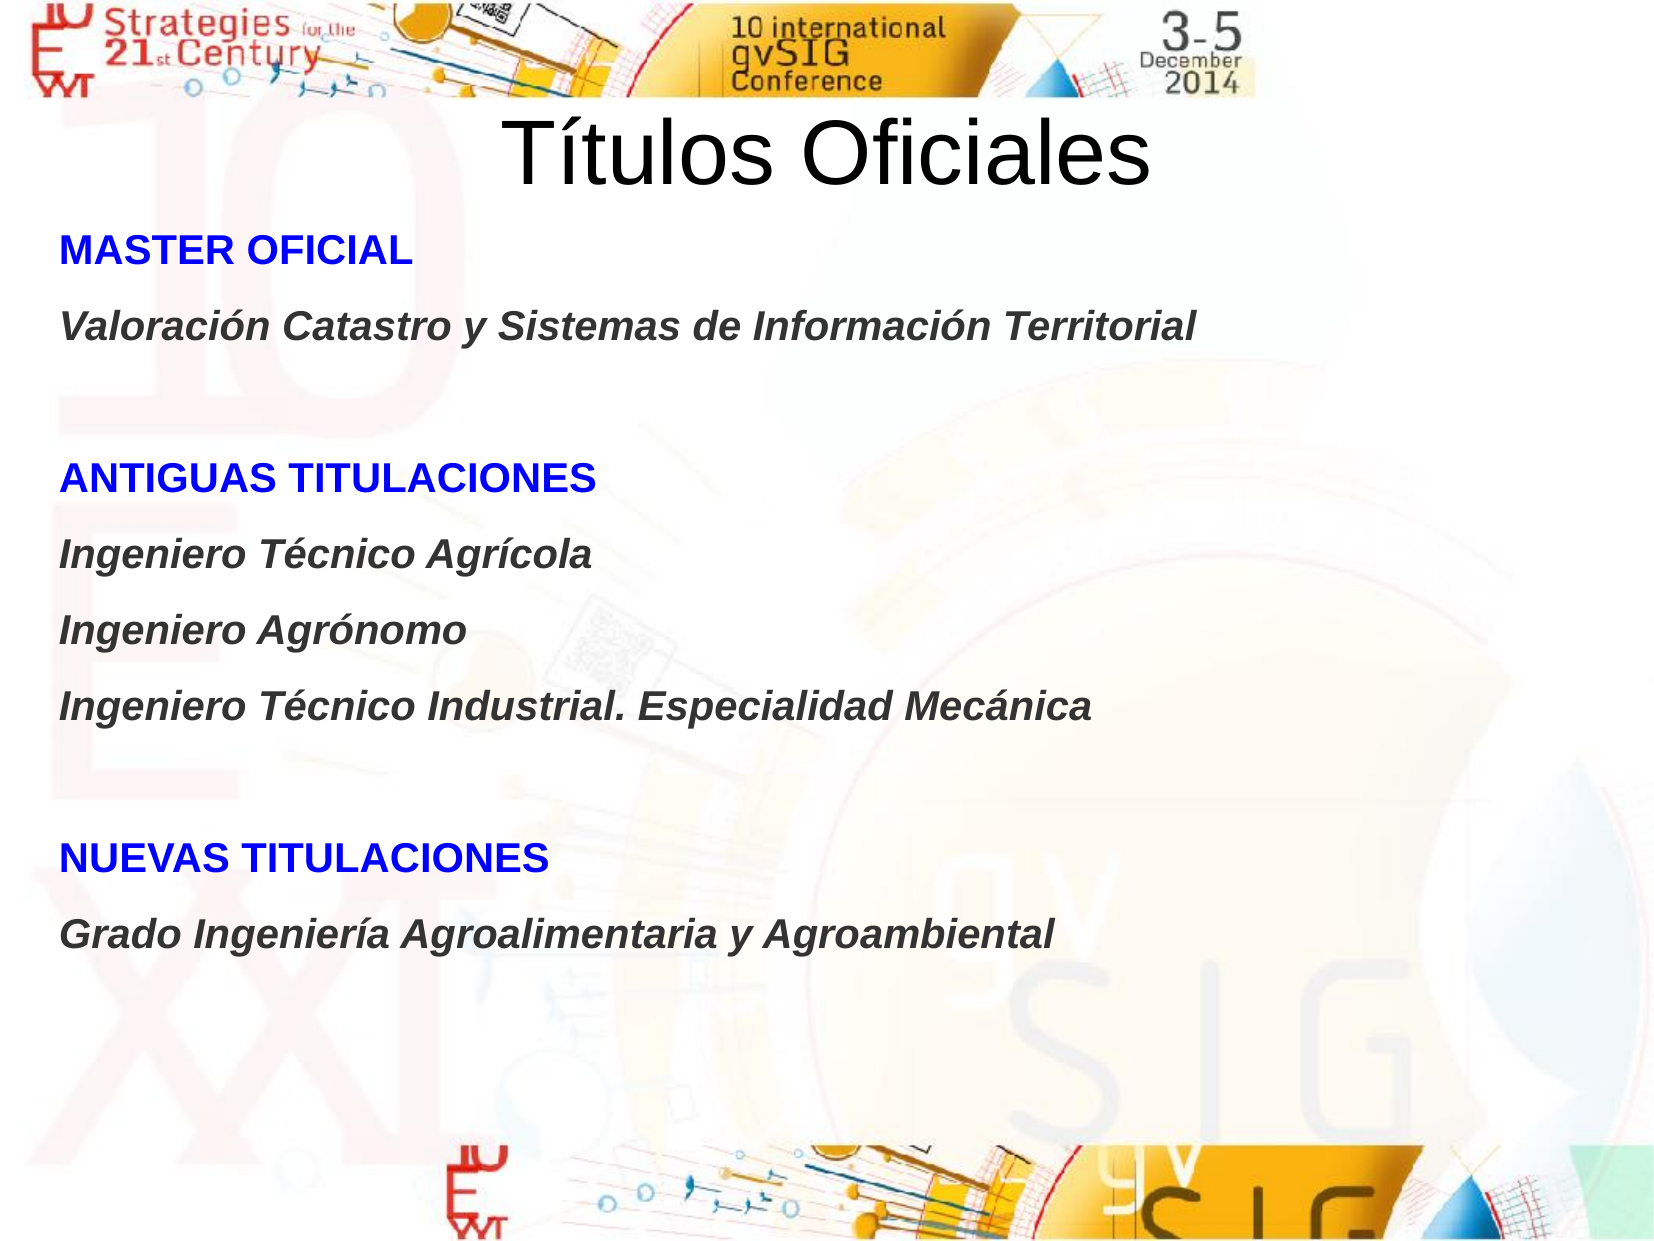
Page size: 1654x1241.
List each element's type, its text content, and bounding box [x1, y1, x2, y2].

list MASTER OFICIAL Valoración Catastro y Sistemas de Información Territorial ANTIGUAS TITULACIONES Ingeniero Técnico Agrícola Ingeniero Agrónomo Ingeniero Técnico Industrial. Especialidad Mecánica NUEVAS TITULACIONES Grado Ingeniería Agroalimentaria y Agroambiental [59, 226, 1548, 1189]
title Títulos Oficiales [82, 49, 1571, 257]
picture [0, 0, 1654, 1241]
